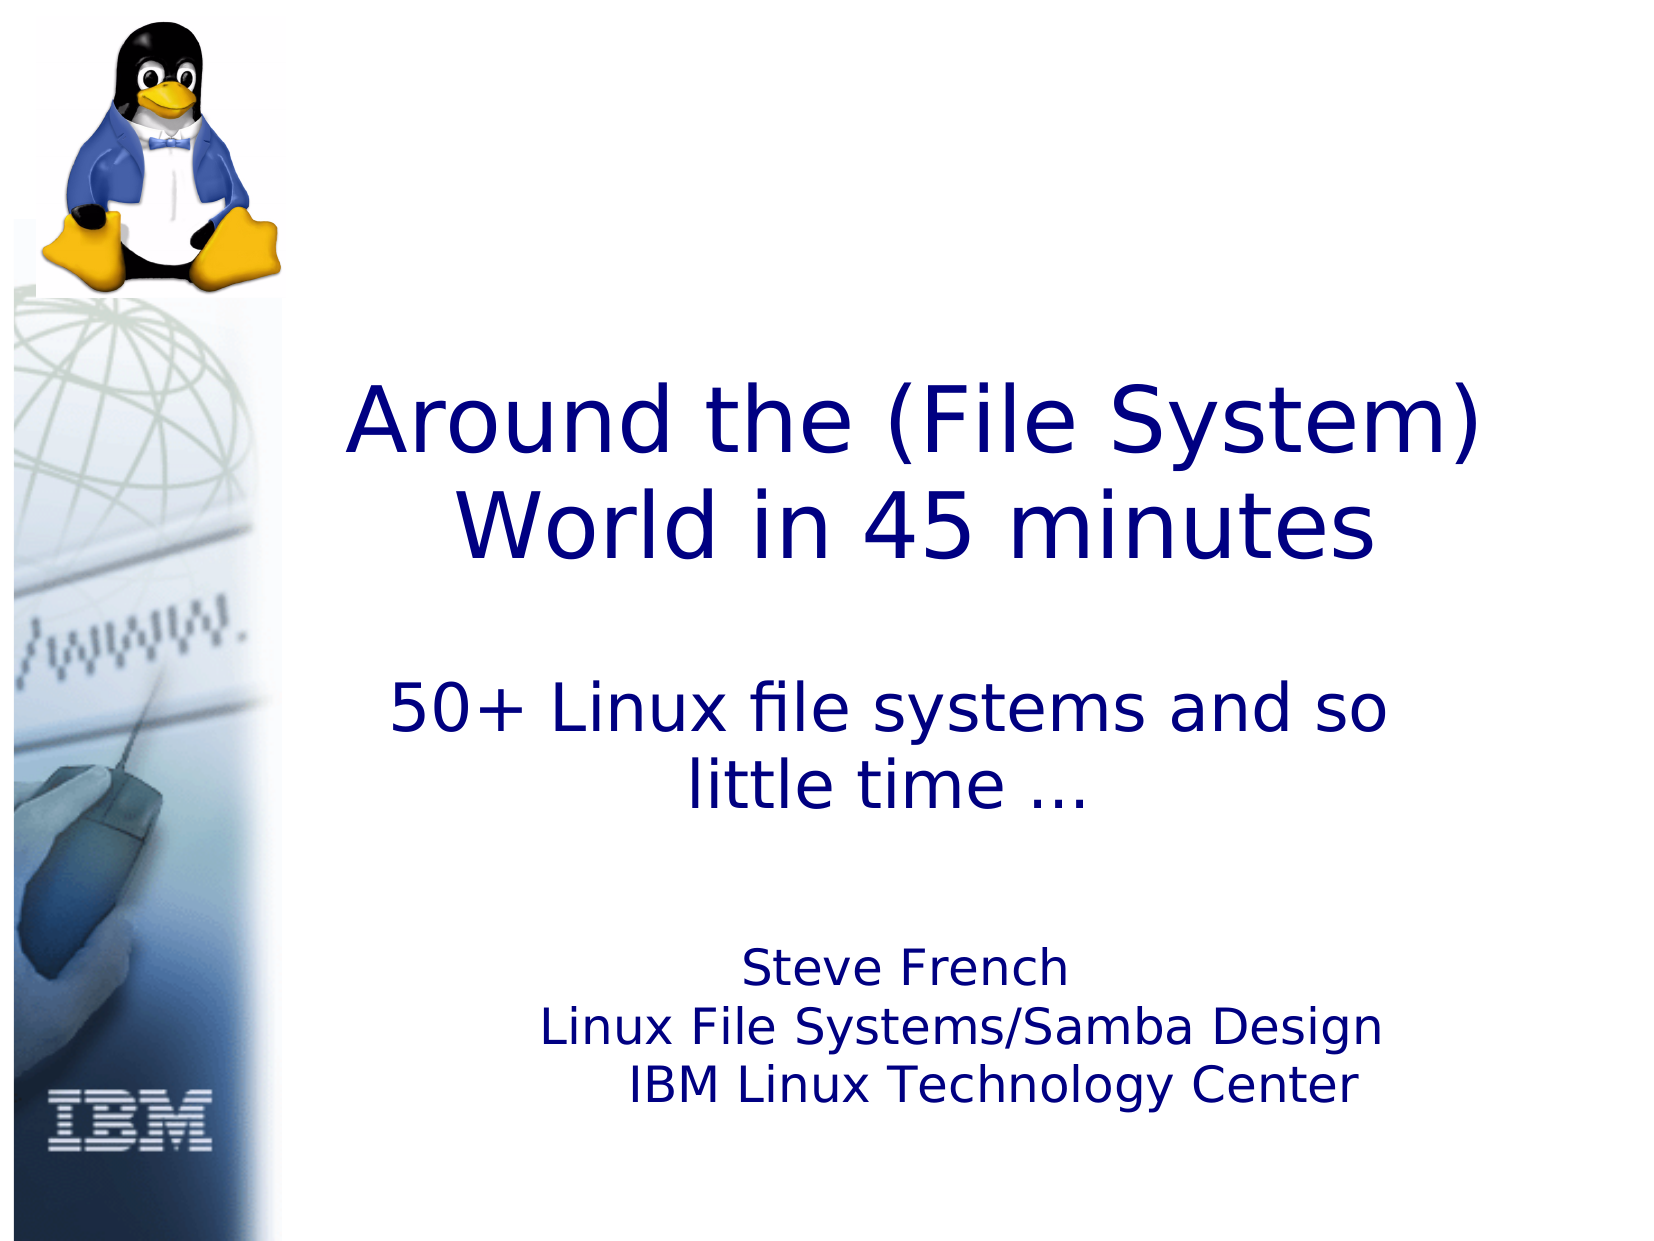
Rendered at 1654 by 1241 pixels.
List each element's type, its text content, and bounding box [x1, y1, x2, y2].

title Around the (File System) World in 45 minutes [271, 367, 1560, 581]
text_box 50+ Linux file systems and so little time ... [388, 669, 1390, 824]
text_box Steve French Linux File Systems/Samba Design IBM Linux Technology Center [301, 939, 1511, 1217]
